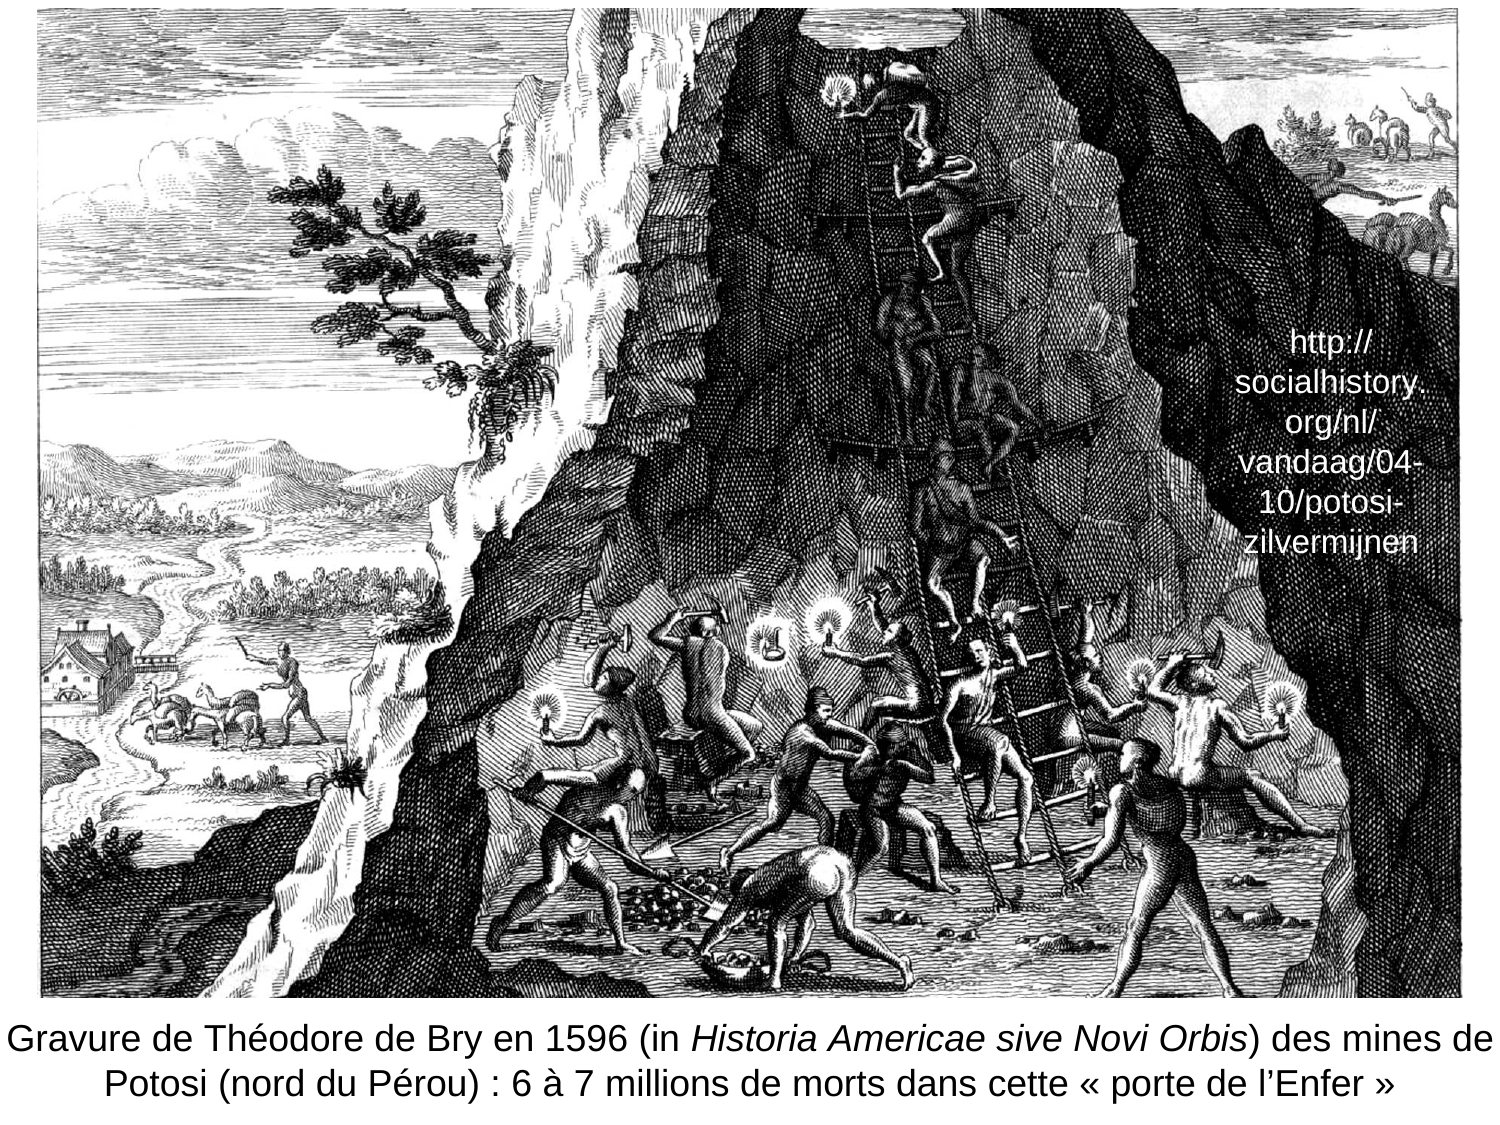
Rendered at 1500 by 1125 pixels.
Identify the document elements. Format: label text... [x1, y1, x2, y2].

text_box http://socialhistory.org/nl/vandaag/04-10/potosi-zilvermijnen [1212, 312, 1450, 568]
text_box Gravure de Théodore de Bry en 1596 (in Historia Americae sive Novi Orbis) des mines de Potosi (nord du Pérou) : 6 à 7 millions de morts dans cette « porte de l’Enfer » [0, 999, 1500, 1106]
picture [37, 8, 1463, 998]
